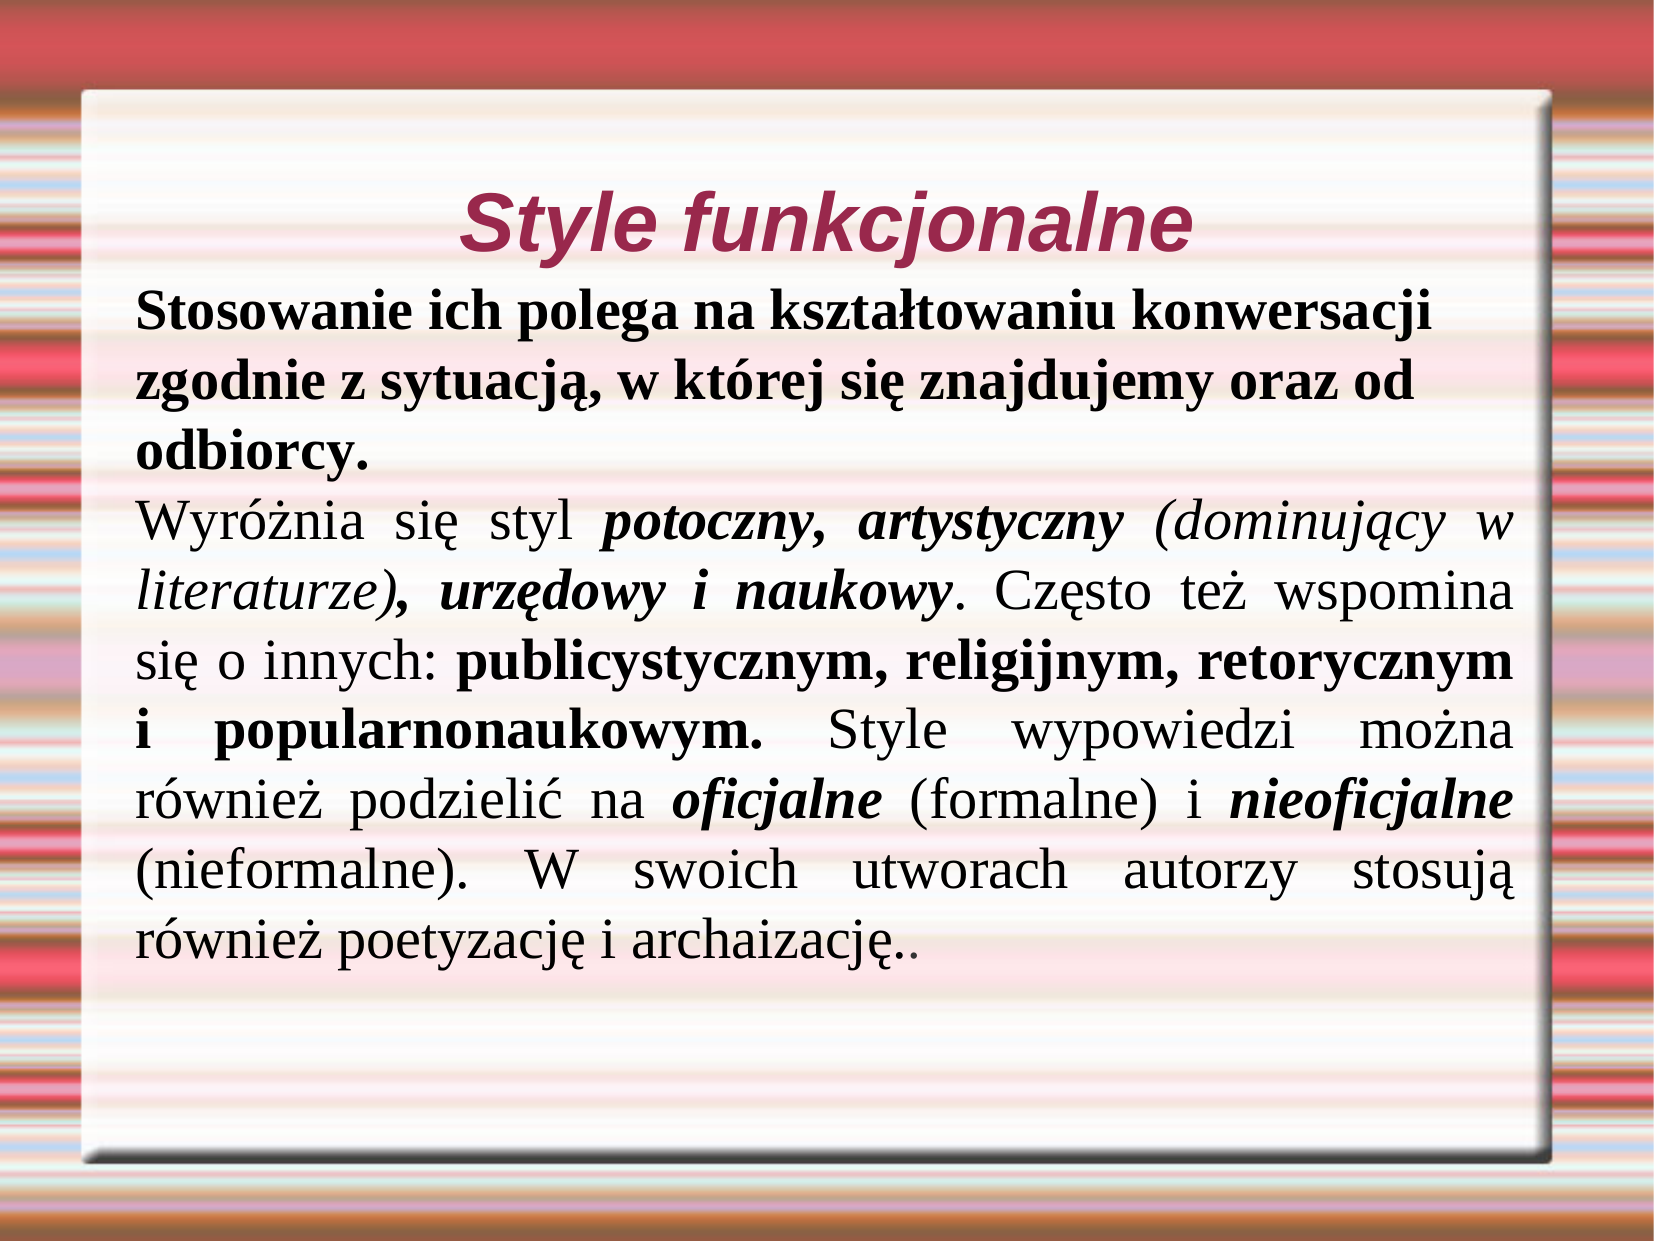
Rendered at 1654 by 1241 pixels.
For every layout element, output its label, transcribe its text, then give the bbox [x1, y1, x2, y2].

list Stosowanie ich polega na kształtowaniu konwersacji zgodnie z sytuacją, w której się znajdujemy oraz od odbiorcy. Wyróżnia się styl potoczny, artystyczny (dominujący w literaturze), urzędowy i naukowy. Często też wspomina się o innych: publicystycznym, religijnym, retorycznym i popularnonaukowym. Style wypowiedzi można również podzielić na oficjalne (formalne) i nieoficjalne (nieformalne). W swoich utworach autorzy stosują również poetyzację i archaizację.. [134, 271, 1516, 1087]
title Style funkcjonalne [121, 114, 1534, 322]
